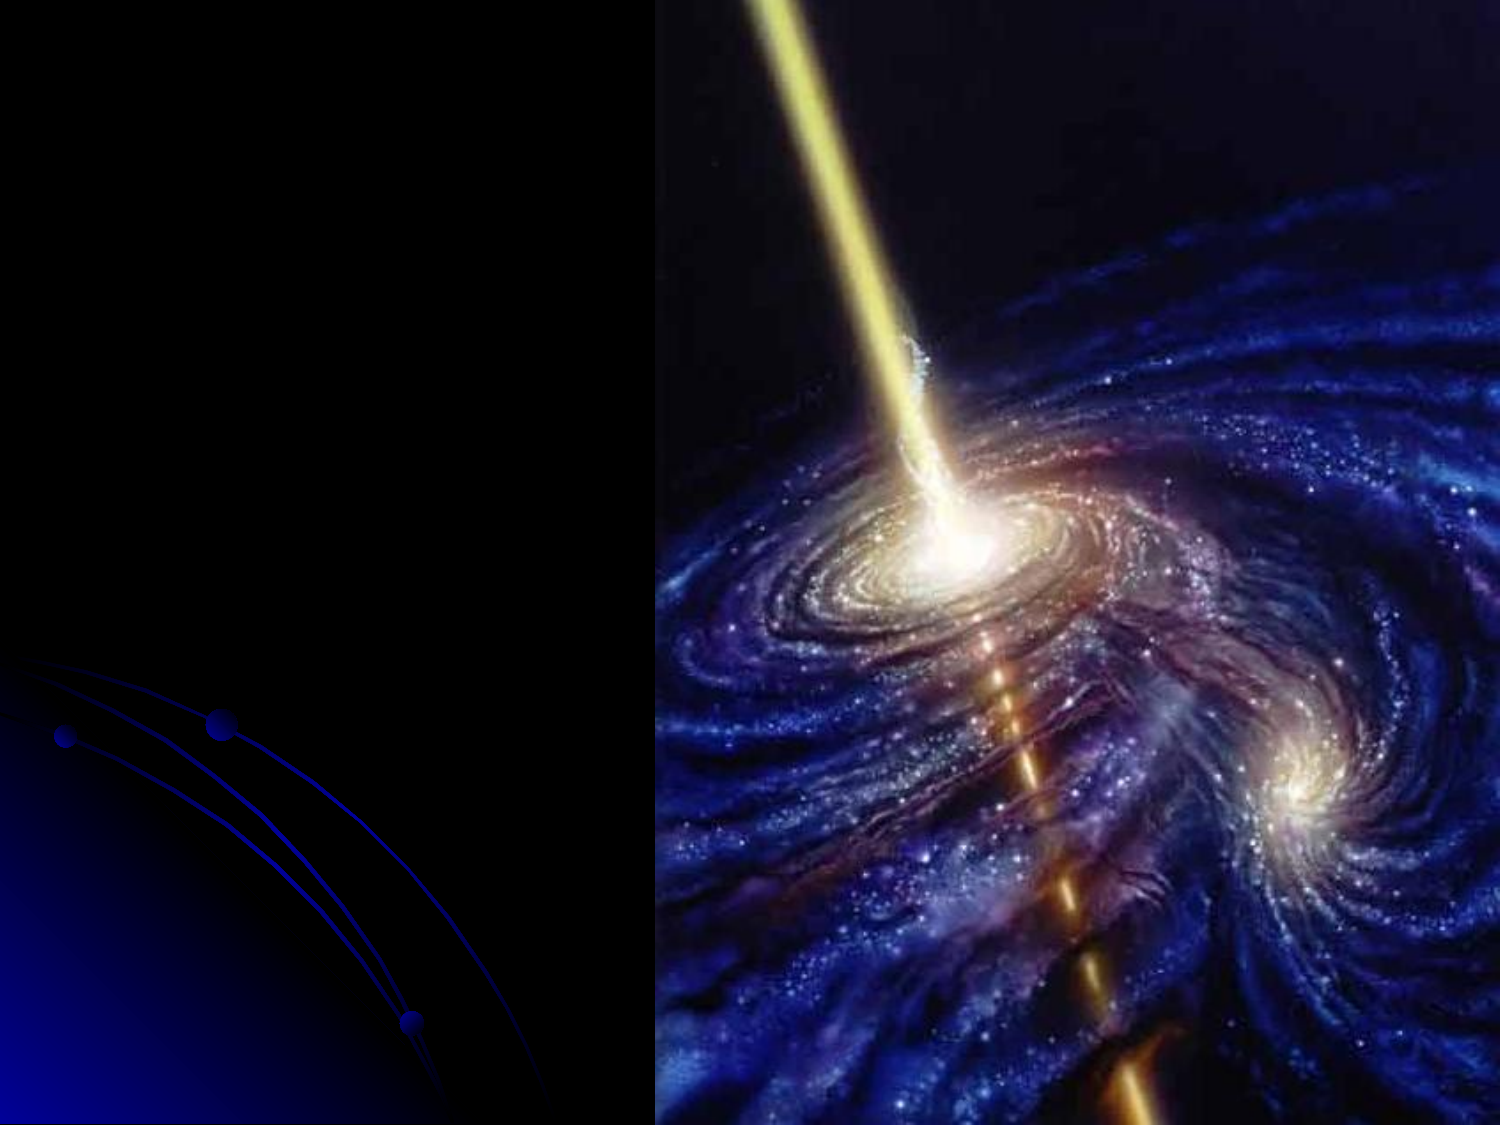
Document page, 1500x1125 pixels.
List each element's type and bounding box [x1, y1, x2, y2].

picture [655, 0, 1500, 1125]
